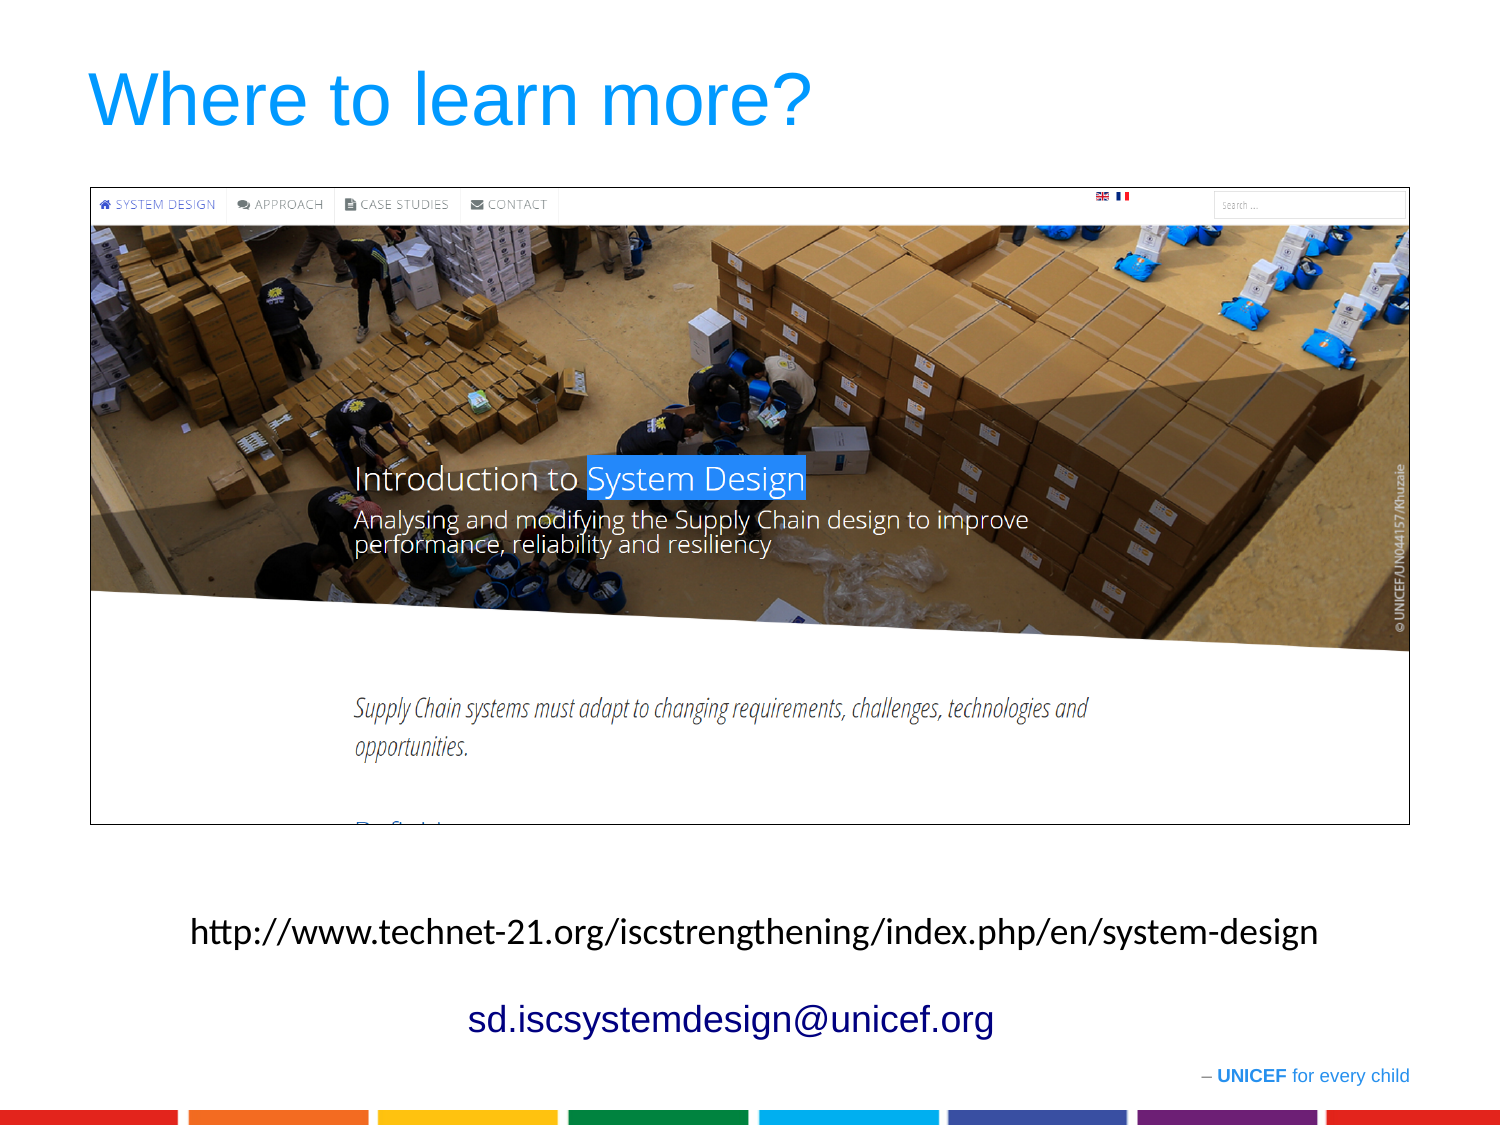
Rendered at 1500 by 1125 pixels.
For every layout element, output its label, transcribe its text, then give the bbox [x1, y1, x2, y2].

list Where to learn more? [73, 42, 1427, 239]
picture [939, 1110, 1500, 1125]
text_box sd.iscsystemdesign@unicef.org [453, 987, 1010, 1048]
text_box http://www.technet-21.org/iscstrengthening/index.php/en/system-design [174, 899, 1396, 960]
picture [0, 1110, 759, 1125]
picture [90, 187, 1410, 825]
